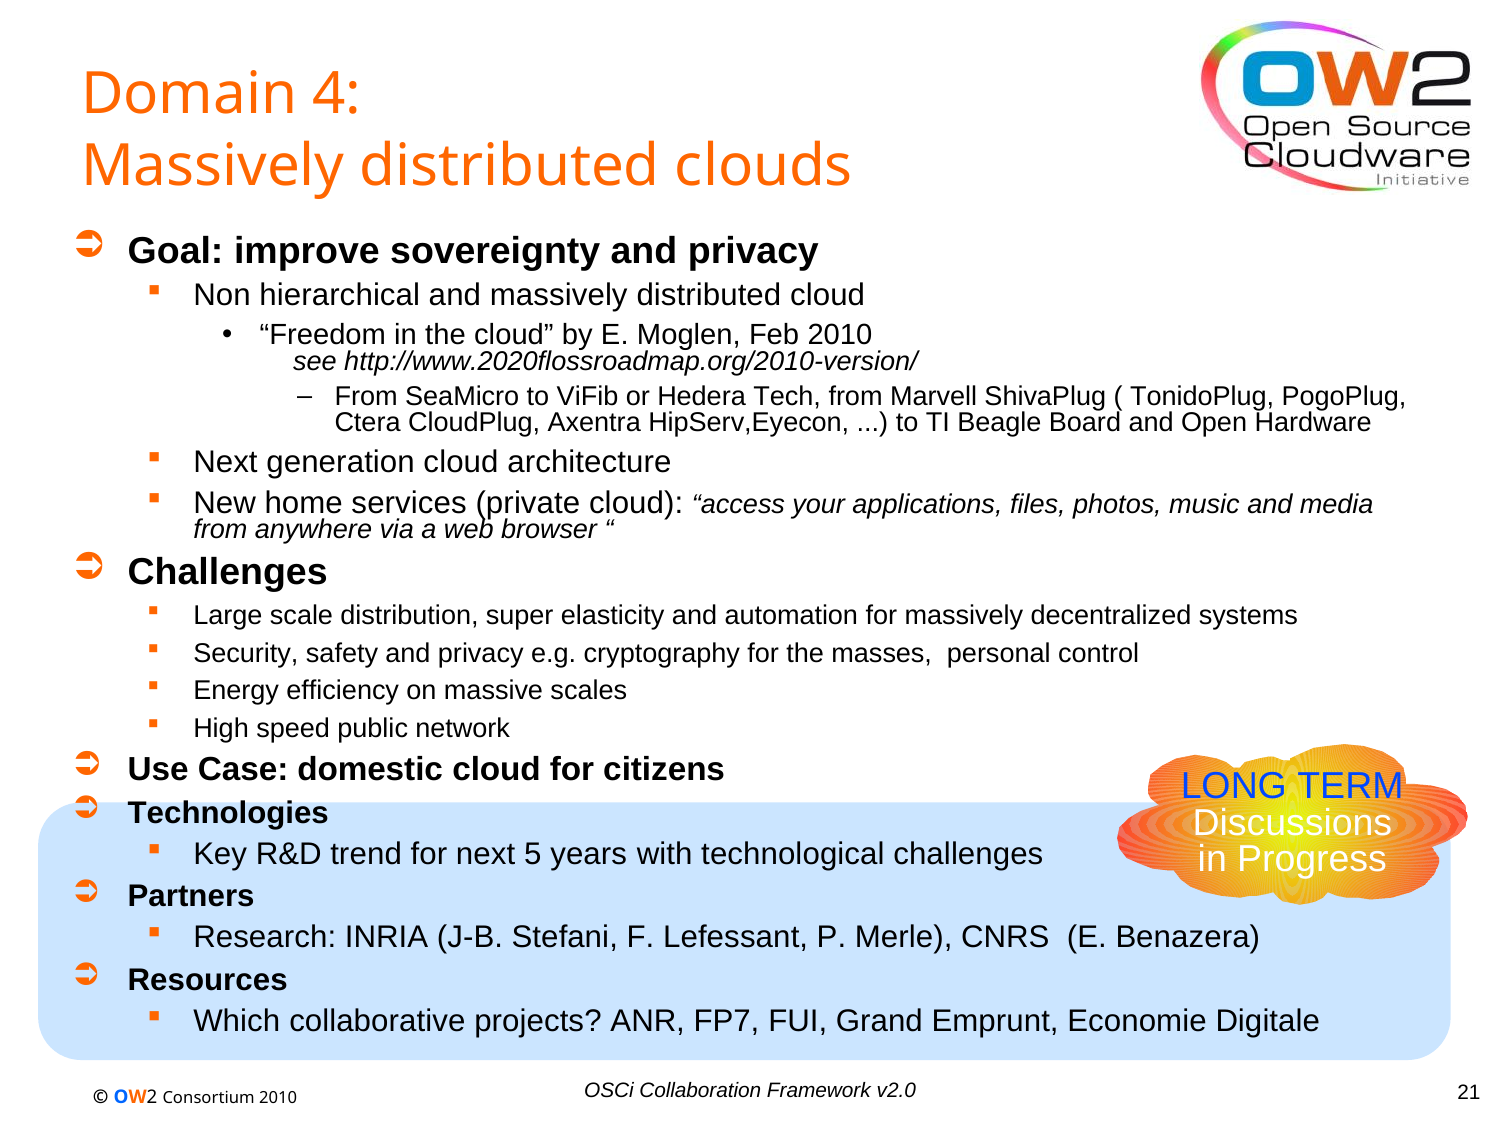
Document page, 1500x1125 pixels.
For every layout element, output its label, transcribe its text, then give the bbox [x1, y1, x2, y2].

text_box LONG TERM Discussions in Progress [1117, 744, 1468, 905]
list Goal: improve sovereignty and privacy Non hierarchical and massively distributed cloud “Freedom in the cloud” by E. Moglen, Feb 2010 see http://www.2020flossroadmap.org/2010-version/ From SeaMicro to ViFib or Hedera Tech, from Marvell ShivaPlug ( TonidoPlug, PogoPlug, Ctera CloudPlug, Axentra HipServ,Eyecon, ...) to TI Beagle Board and Open Hardware Next generation cloud architecture New home services (private cloud): “access your applications, files, photos, music and media from anywhere via a web browser “ Challenges Large scale distribution, super elasticity and automation for massively decentralized systems Security, safety and privacy e.g. cryptography for the masses, personal control Energy efficiency on massive scales High speed public network Use Case: domestic cloud for citizens Technologies Key R&D trend for next 5 years with technological challenges Partners Research: INRIA (J-B. Stefani, F. Lefessant, P. Merle), CNRS (E. Benazera) Resources Which collaborative projects? ANR, FP7, FUI, Grand Emprunt, Economie Digitale [72, 236, 1422, 1051]
text_box [38, 803, 1451, 1061]
picture [1199, 19, 1472, 195]
title Domain 4: Massively distributed clouds [81, 43, 1182, 213]
